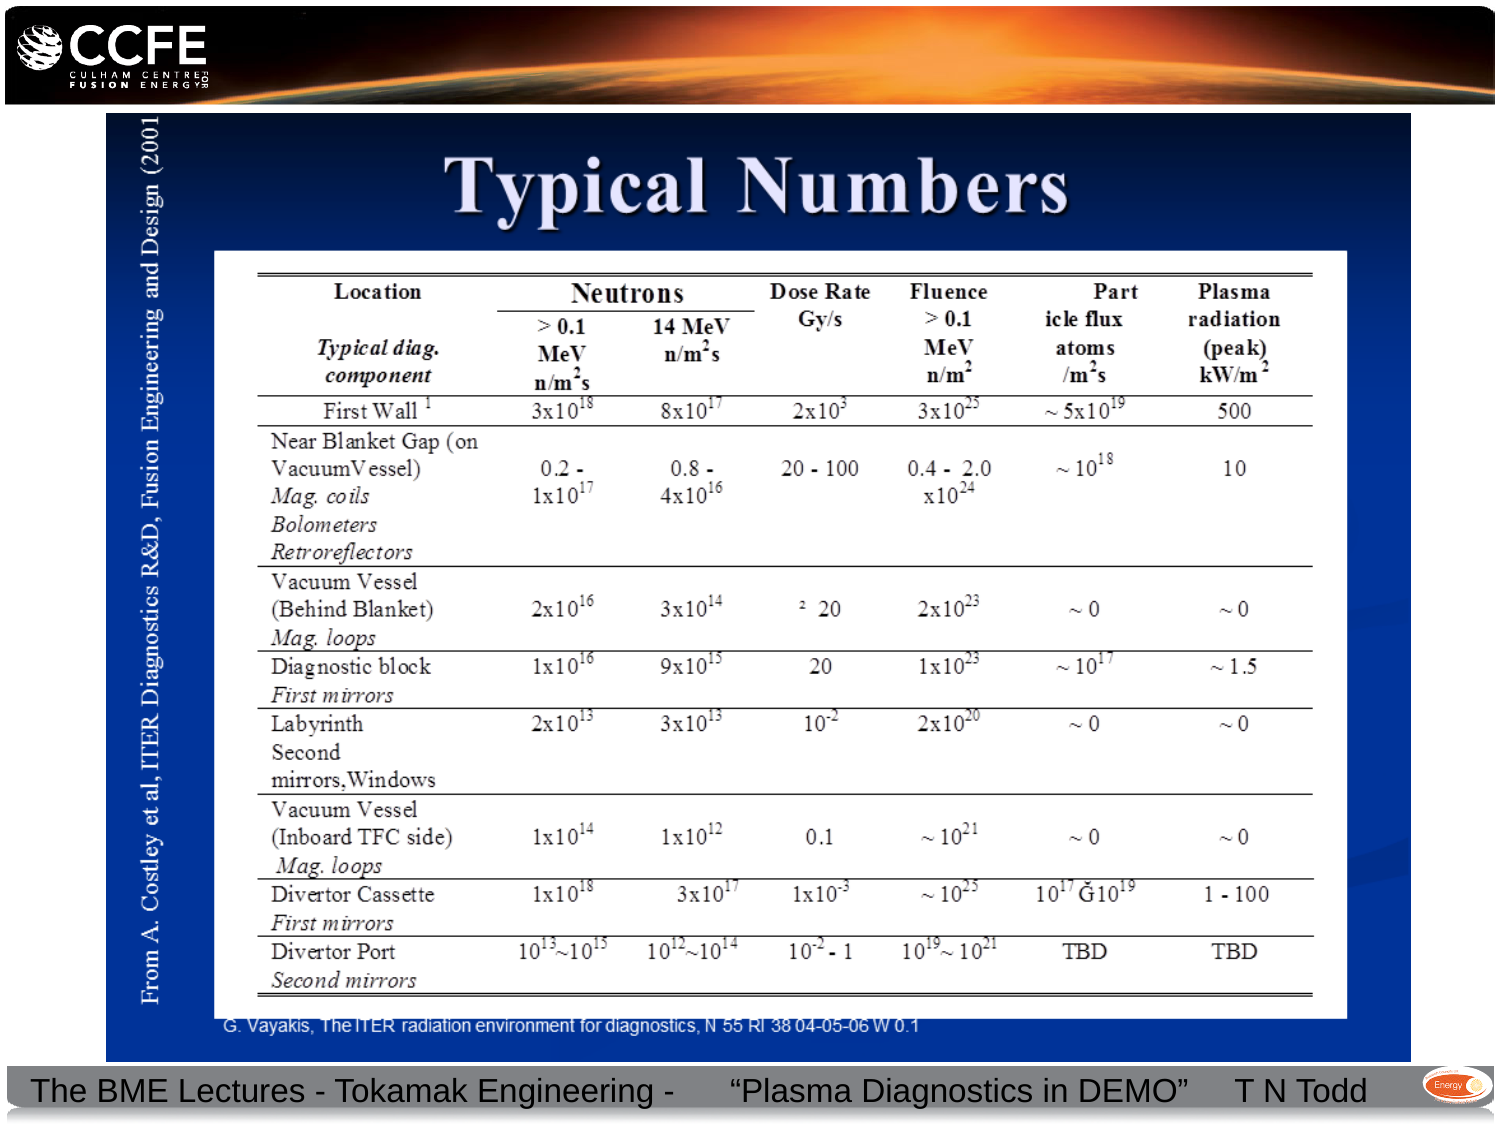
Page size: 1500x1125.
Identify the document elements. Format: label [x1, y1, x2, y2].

picture [5, 6, 1495, 105]
picture [106, 113, 1411, 1062]
picture [7, 1066, 1494, 1125]
